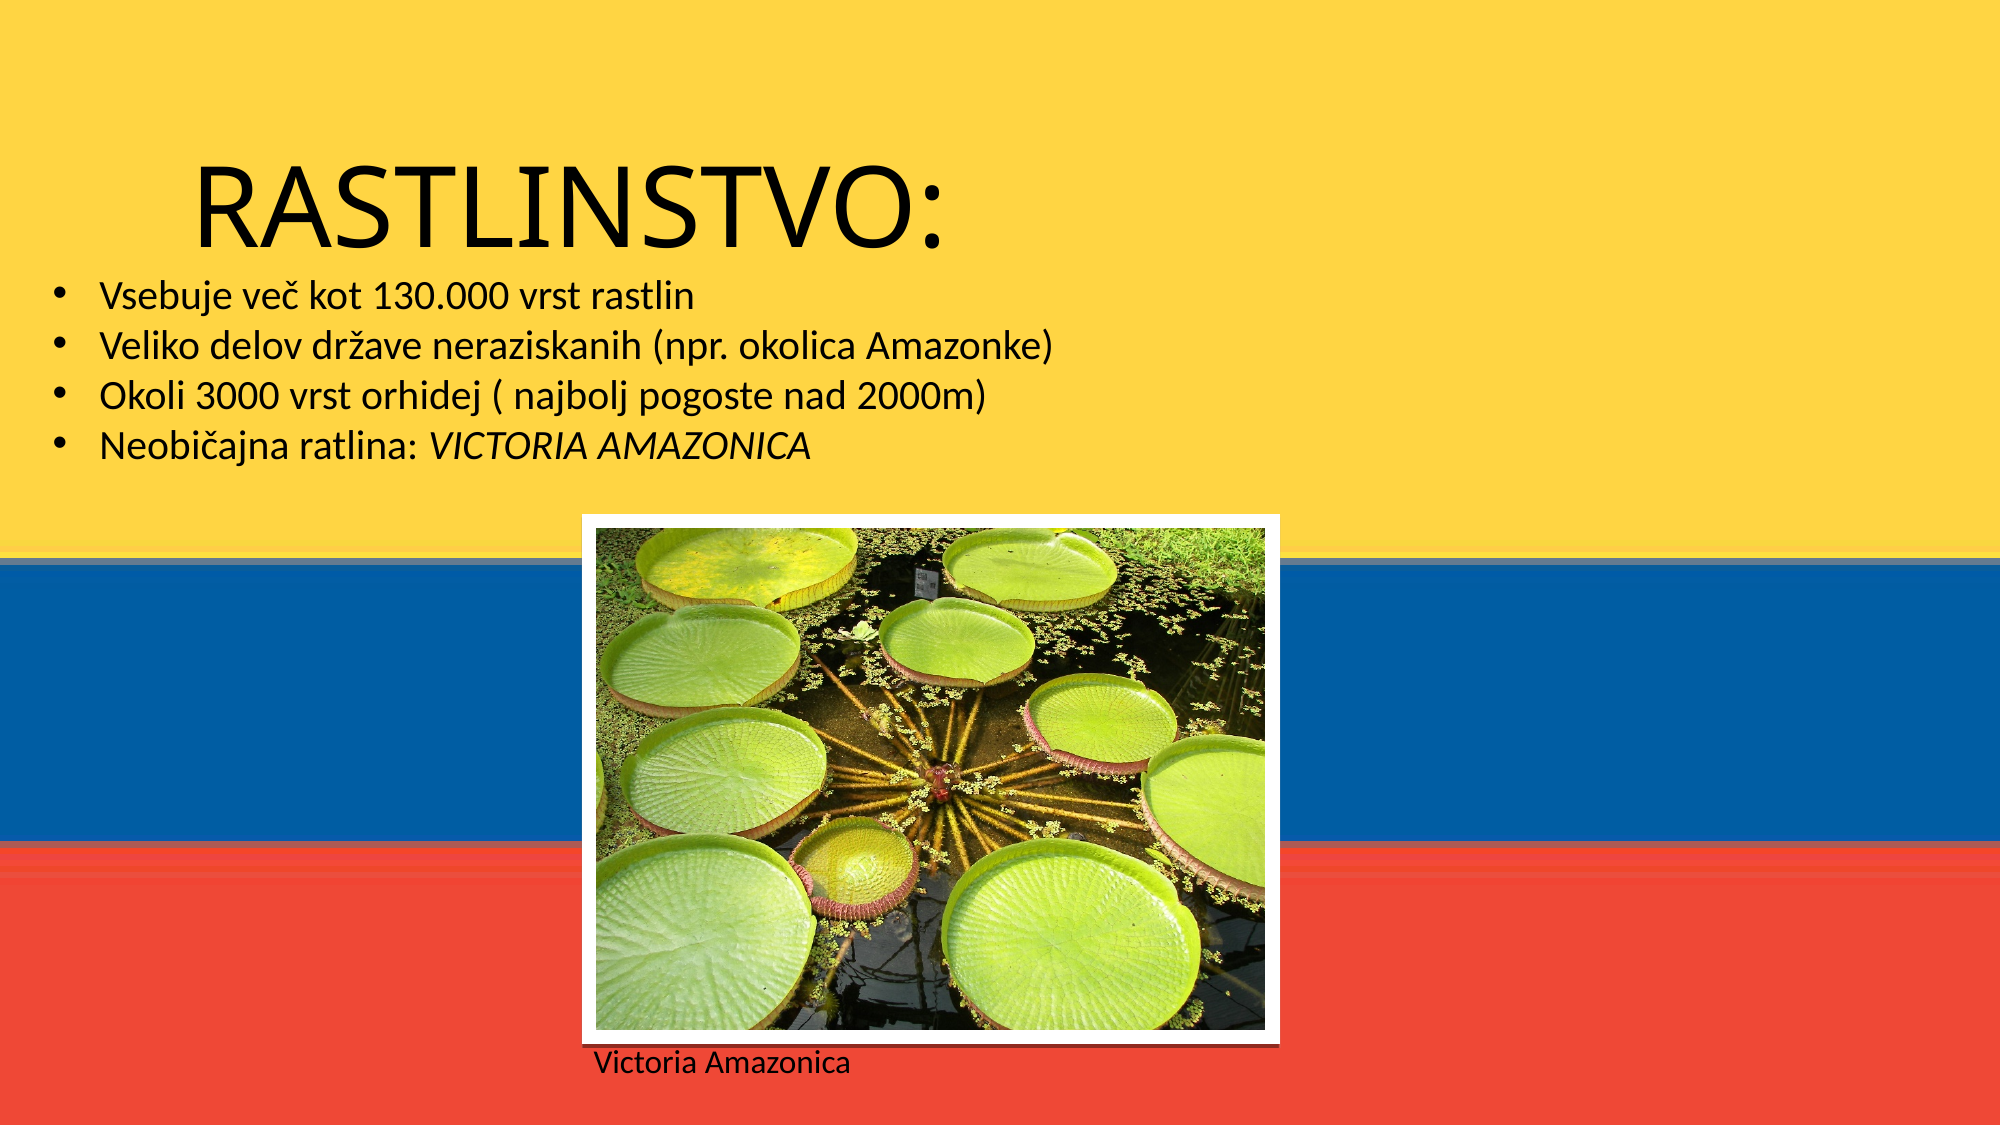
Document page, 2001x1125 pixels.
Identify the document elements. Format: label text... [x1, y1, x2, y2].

picture [0, 0, 2000, 1125]
text_box Victoria Amazonica [578, 1032, 1355, 1088]
text_box Vsebuje več kot 130.000 vrst rastlin Veliko delov države neraziskanih (npr. okolica Amazonke) Okoli 3000 vrst orhidej ( najbolj pogoste nad 2000m) Neobičajna ratlina: VICTORIA AMAZONICA [37, 260, 1963, 526]
title Rastlinstvo: [175, 79, 1826, 260]
